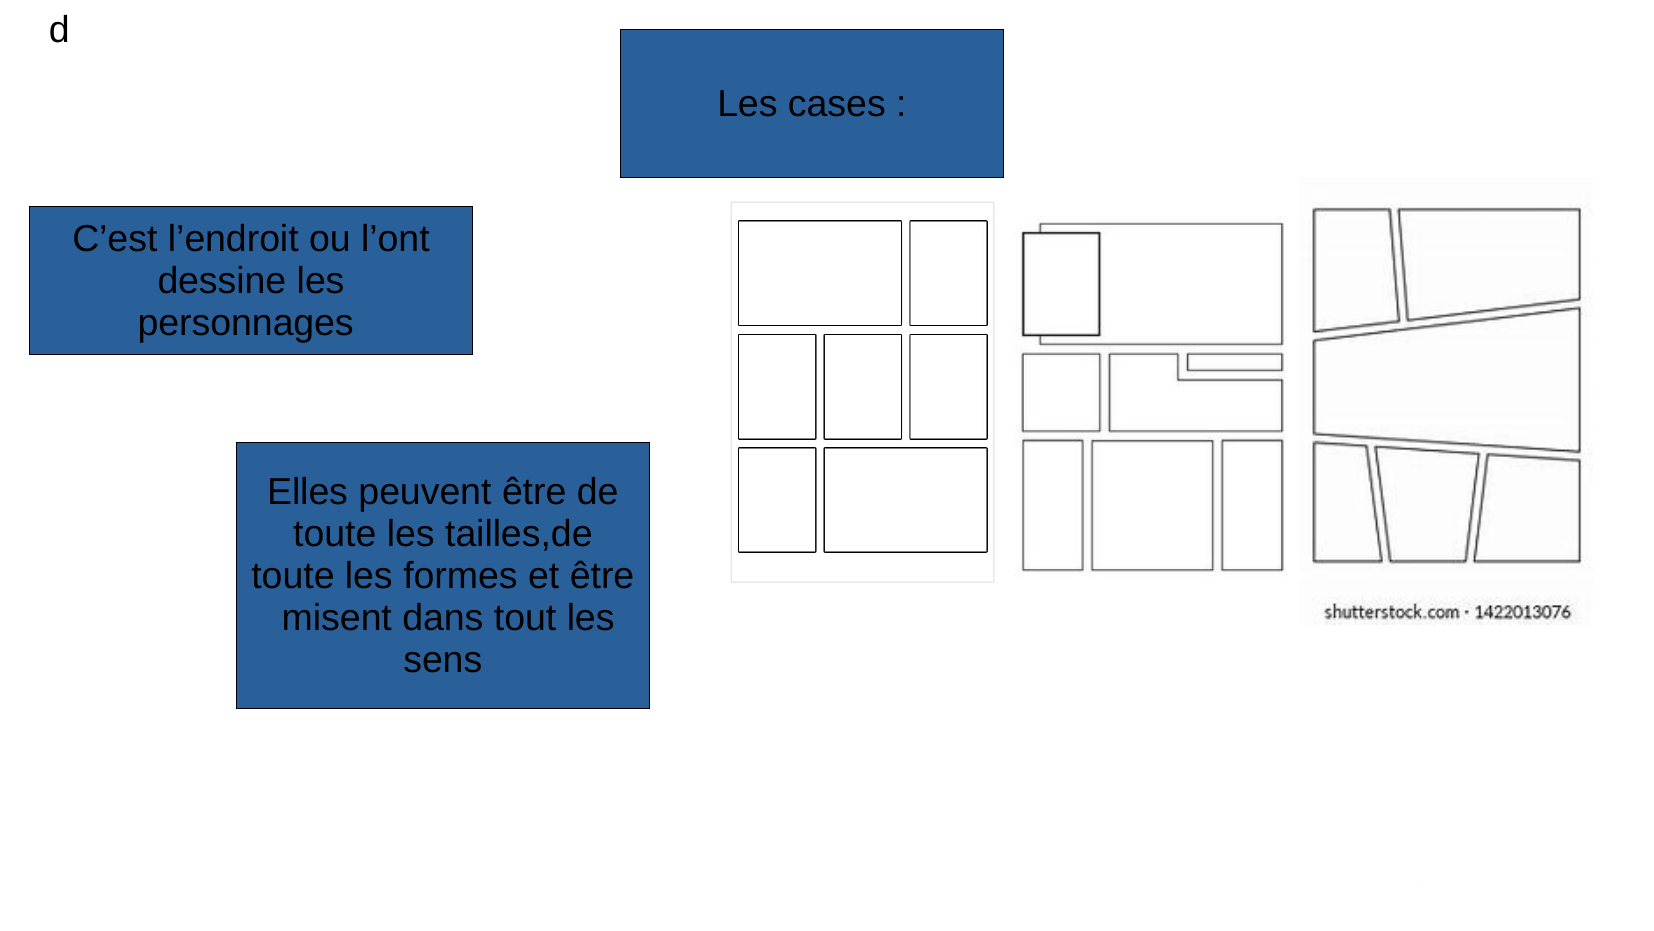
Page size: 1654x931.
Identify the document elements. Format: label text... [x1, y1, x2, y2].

text_box C’est l’endroit ou l’ont dessine les personnages [29, 206, 473, 355]
text_box Les cases : [620, 29, 1004, 178]
picture [723, 194, 1004, 591]
picture [1005, 177, 1595, 625]
text_box Elles peuvent être de toute les tailles,de toute les formes et être misent dans tout les sens [236, 442, 650, 709]
text_box d [0, 0, 119, 60]
